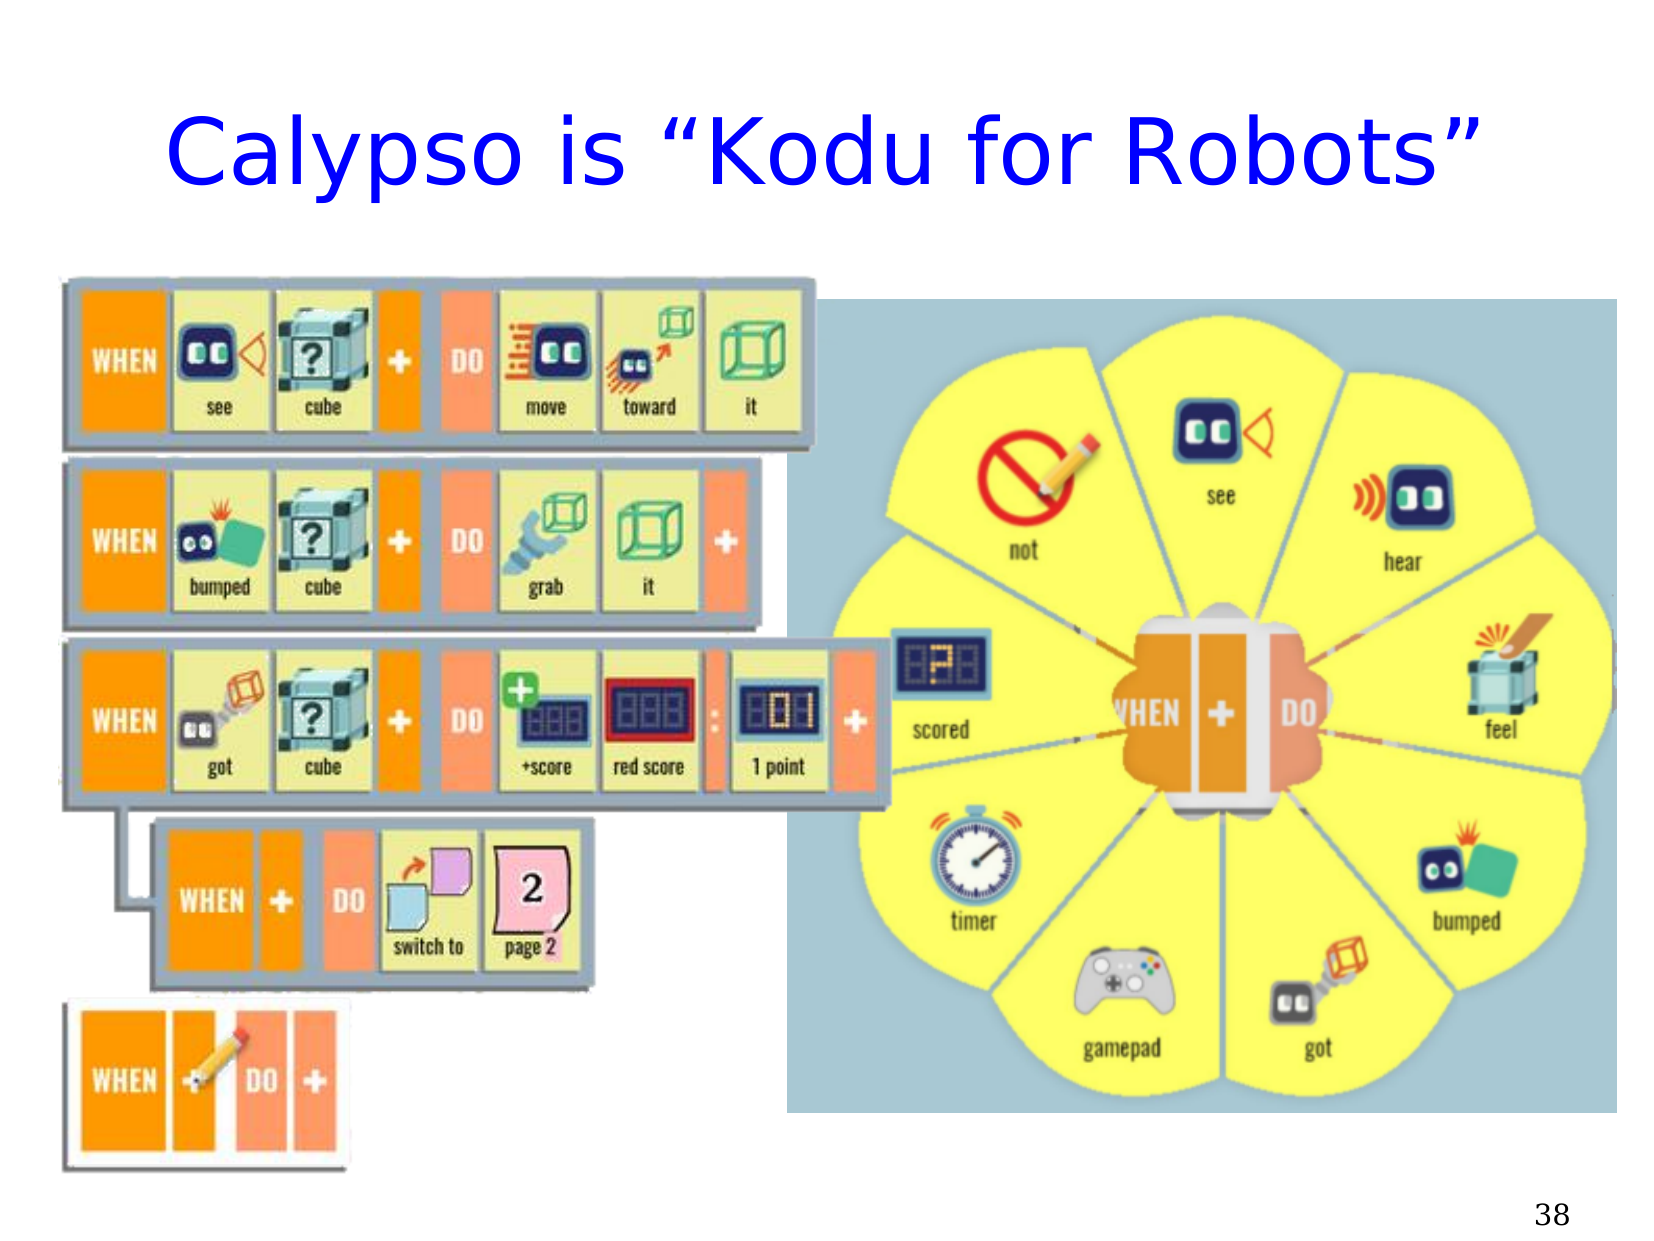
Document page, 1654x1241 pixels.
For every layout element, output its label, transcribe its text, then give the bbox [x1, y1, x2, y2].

title Calypso is “Kodu for Robots” [82, 49, 1571, 257]
picture [58, 262, 1617, 1180]
